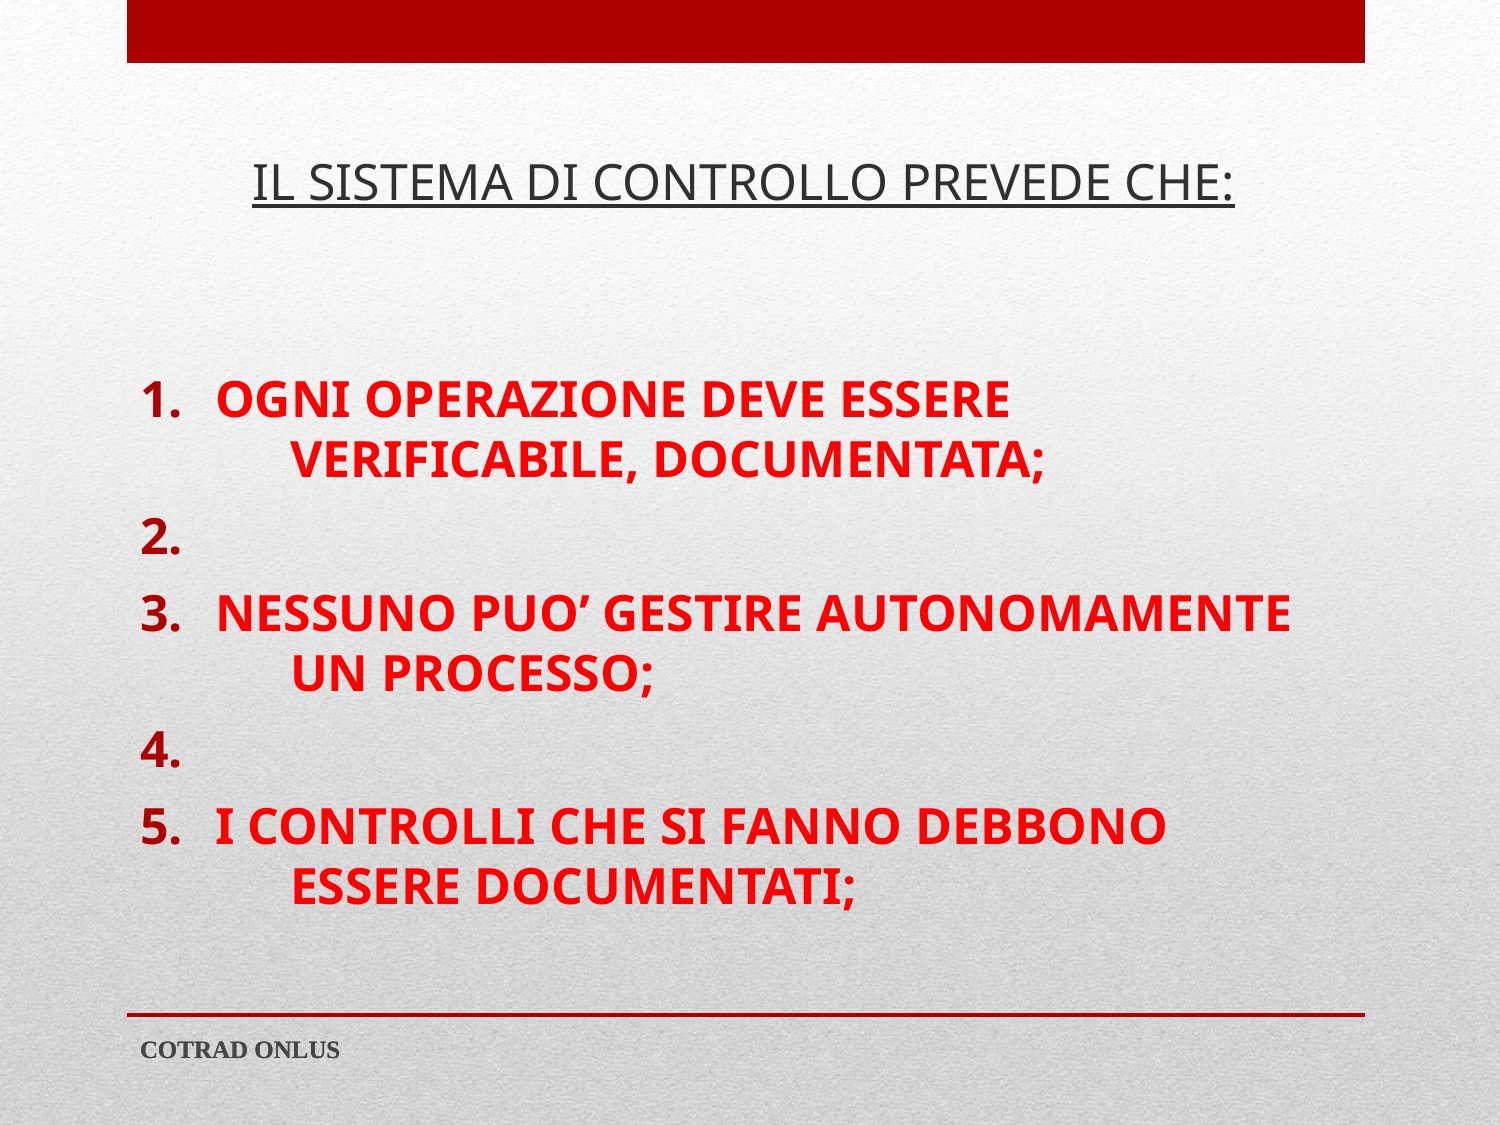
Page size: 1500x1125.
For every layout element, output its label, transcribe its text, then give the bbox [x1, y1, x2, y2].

list IL SISTEMA DI CONTROLLO PREVEDE CHE: OGNI OPERAZIONE DEVE ESSERE VERIFICABILE, DOCUMENTATA; NESSUNO PUO’ GESTIRE AUTONOMAMENTE UN PROCESSO; I CONTROLLI CHE SI FANNO DEBBONO ESSERE DOCUMENTATI; [125, 112, 1363, 953]
text_box COTRAD ONLUS [125, 1018, 925, 1079]
